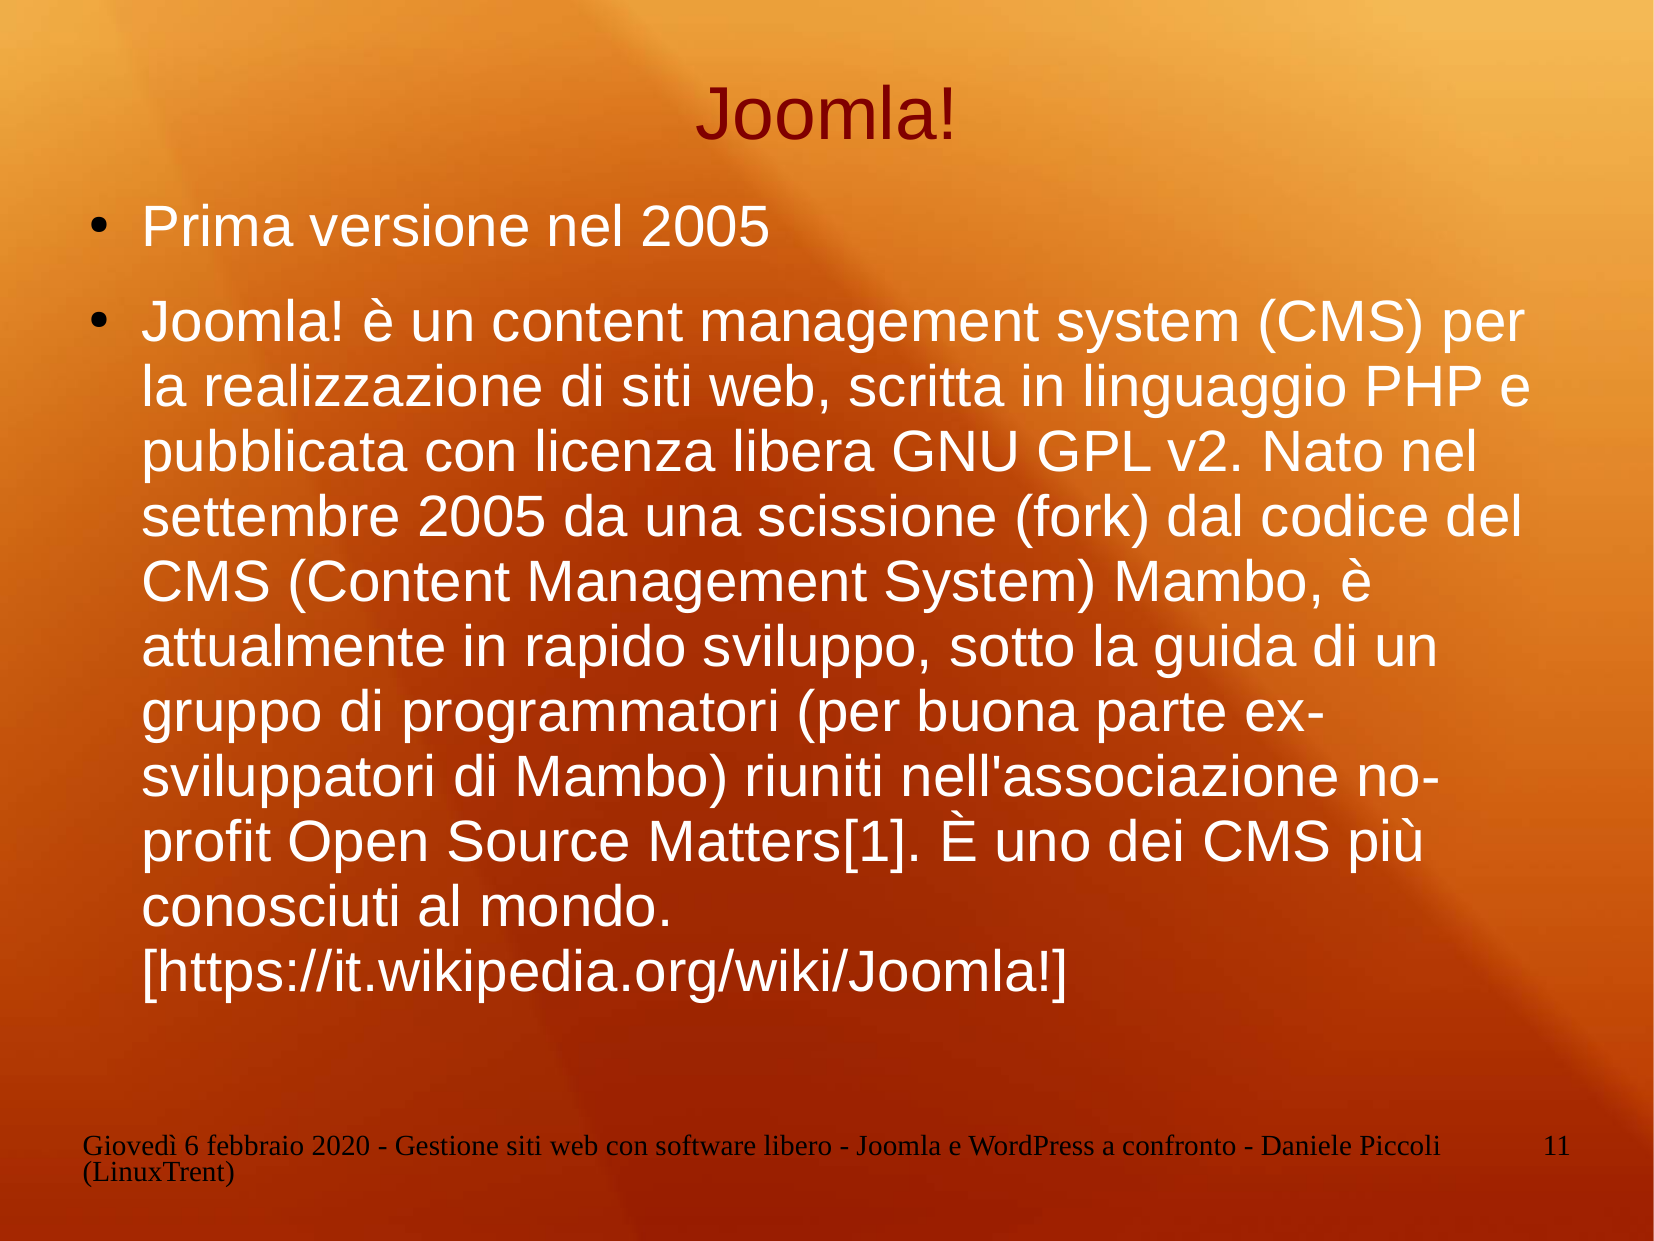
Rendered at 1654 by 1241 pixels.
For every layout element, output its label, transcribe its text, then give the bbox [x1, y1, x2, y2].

picture [0, 0, 1654, 1241]
list Prima versione nel 2005 Joomla! è un content management system (CMS) per la realizzazione di siti web, scritta in linguaggio PHP e pubblicata con licenza libera GNU GPL v2. Nato nel settembre 2005 da una scissione (fork) dal codice del CMS (Content Management System) Mambo, è attualmente in rapido sviluppo, sotto la guida di un gruppo di programmatori (per buona parte ex-sviluppatori di Mambo) riuniti nell'associazione no-profit Open Source Matters[1]. È uno dei CMS più conosciuti al mondo. [https://it.wikipedia.org/wiki/Joomla!] [70, 194, 1559, 1015]
title Joomla! [82, 49, 1571, 178]
